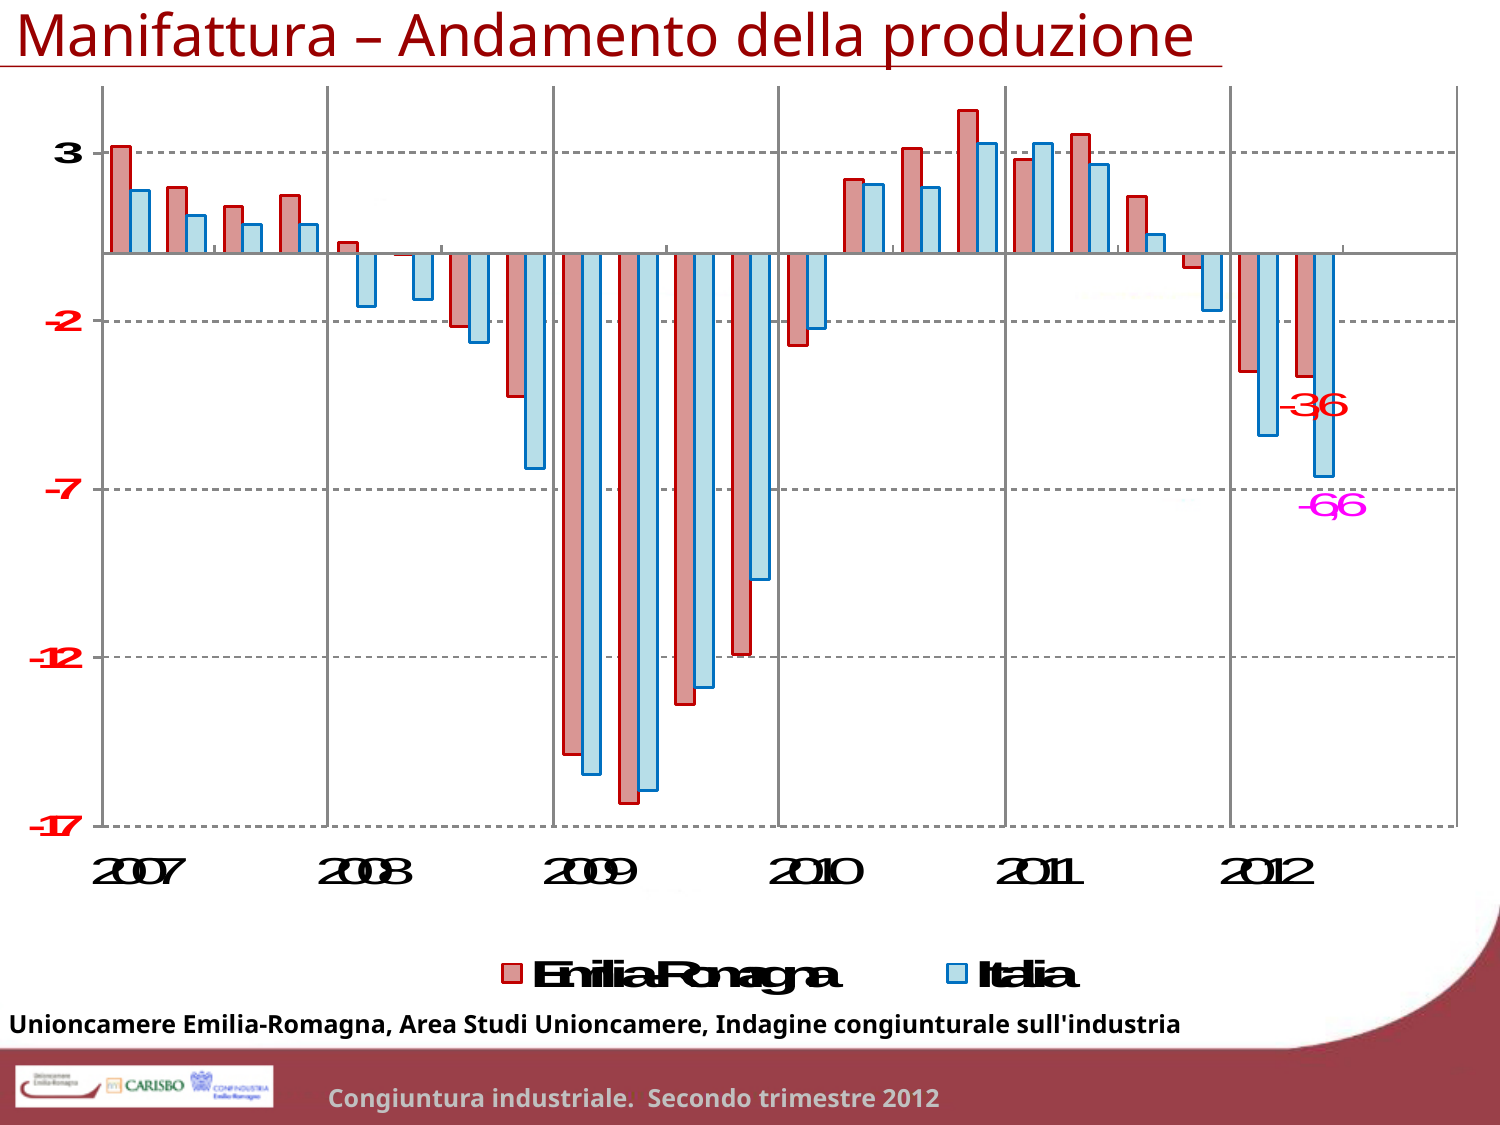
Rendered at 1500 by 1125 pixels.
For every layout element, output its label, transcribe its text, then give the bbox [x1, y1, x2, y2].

text_box Unioncamere Emilia-Romagna, Area Studi Unioncamere, Indagine congiunturale sull'industria [5, 1001, 1465, 1047]
text_box Congiuntura industriale. Secondo trimestre 2012 [312, 1054, 1376, 1121]
text_box Manifattura – Andamento della produzione [0, 0, 1500, 79]
picture [20, 66, 1480, 1001]
